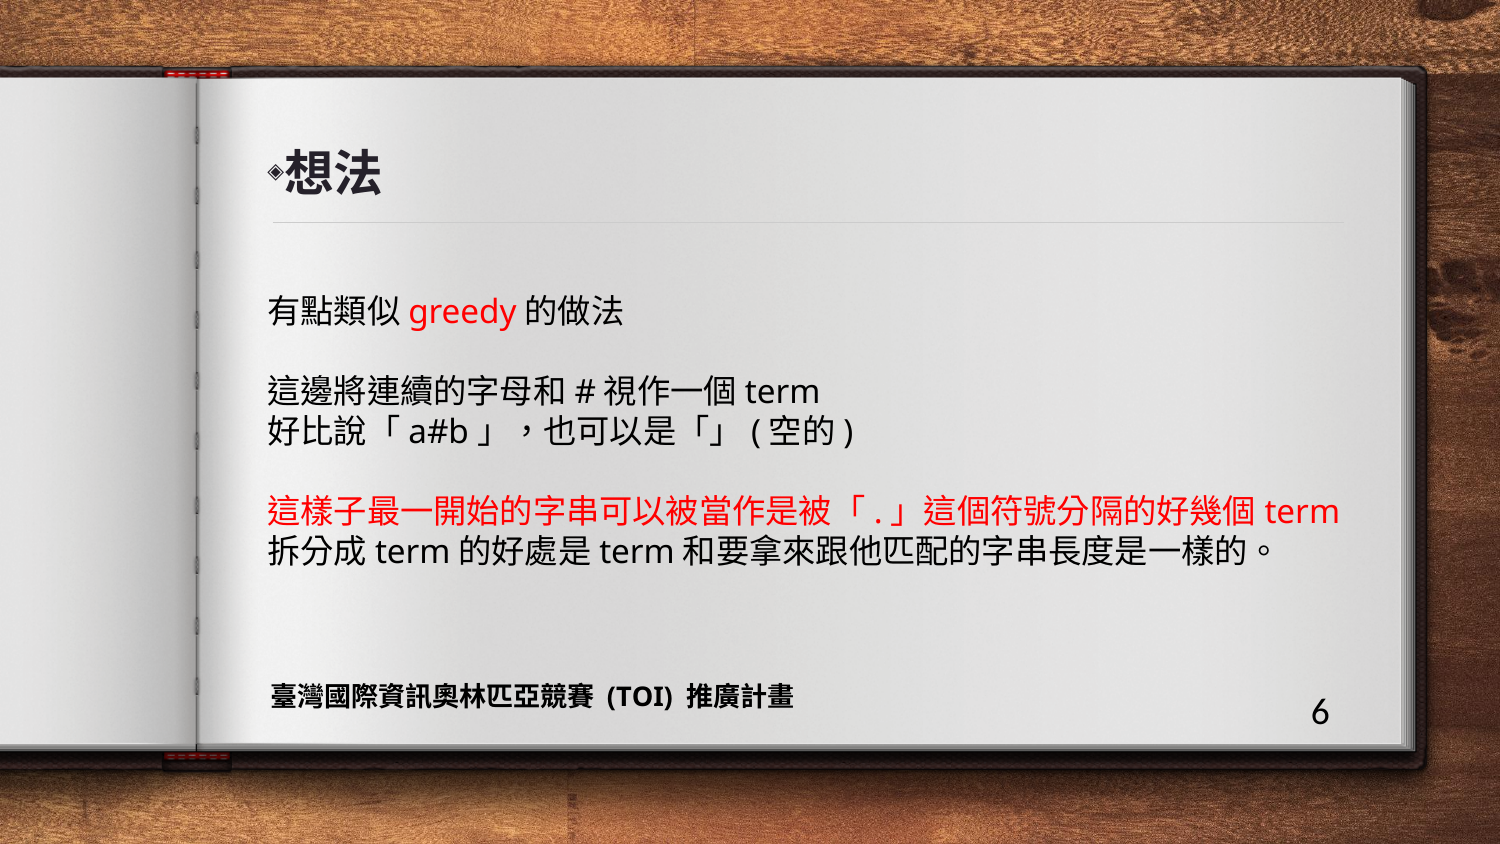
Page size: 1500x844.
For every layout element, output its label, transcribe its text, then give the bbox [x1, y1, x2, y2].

text_box [1295, 672, 1386, 737]
text_box 有點類似greedy的做法 這邊將連續的字母和#視作一個term 好比說「a#b」，也可以是「」(空的) 這樣子最一開始的字串可以被當作是被「.」這個符號分隔的好幾個term 拆分成term的好處是term和要拿來跟他匹配的字串長度是一樣的。 [252, 282, 1392, 622]
list 想法 [252, 126, 1194, 216]
